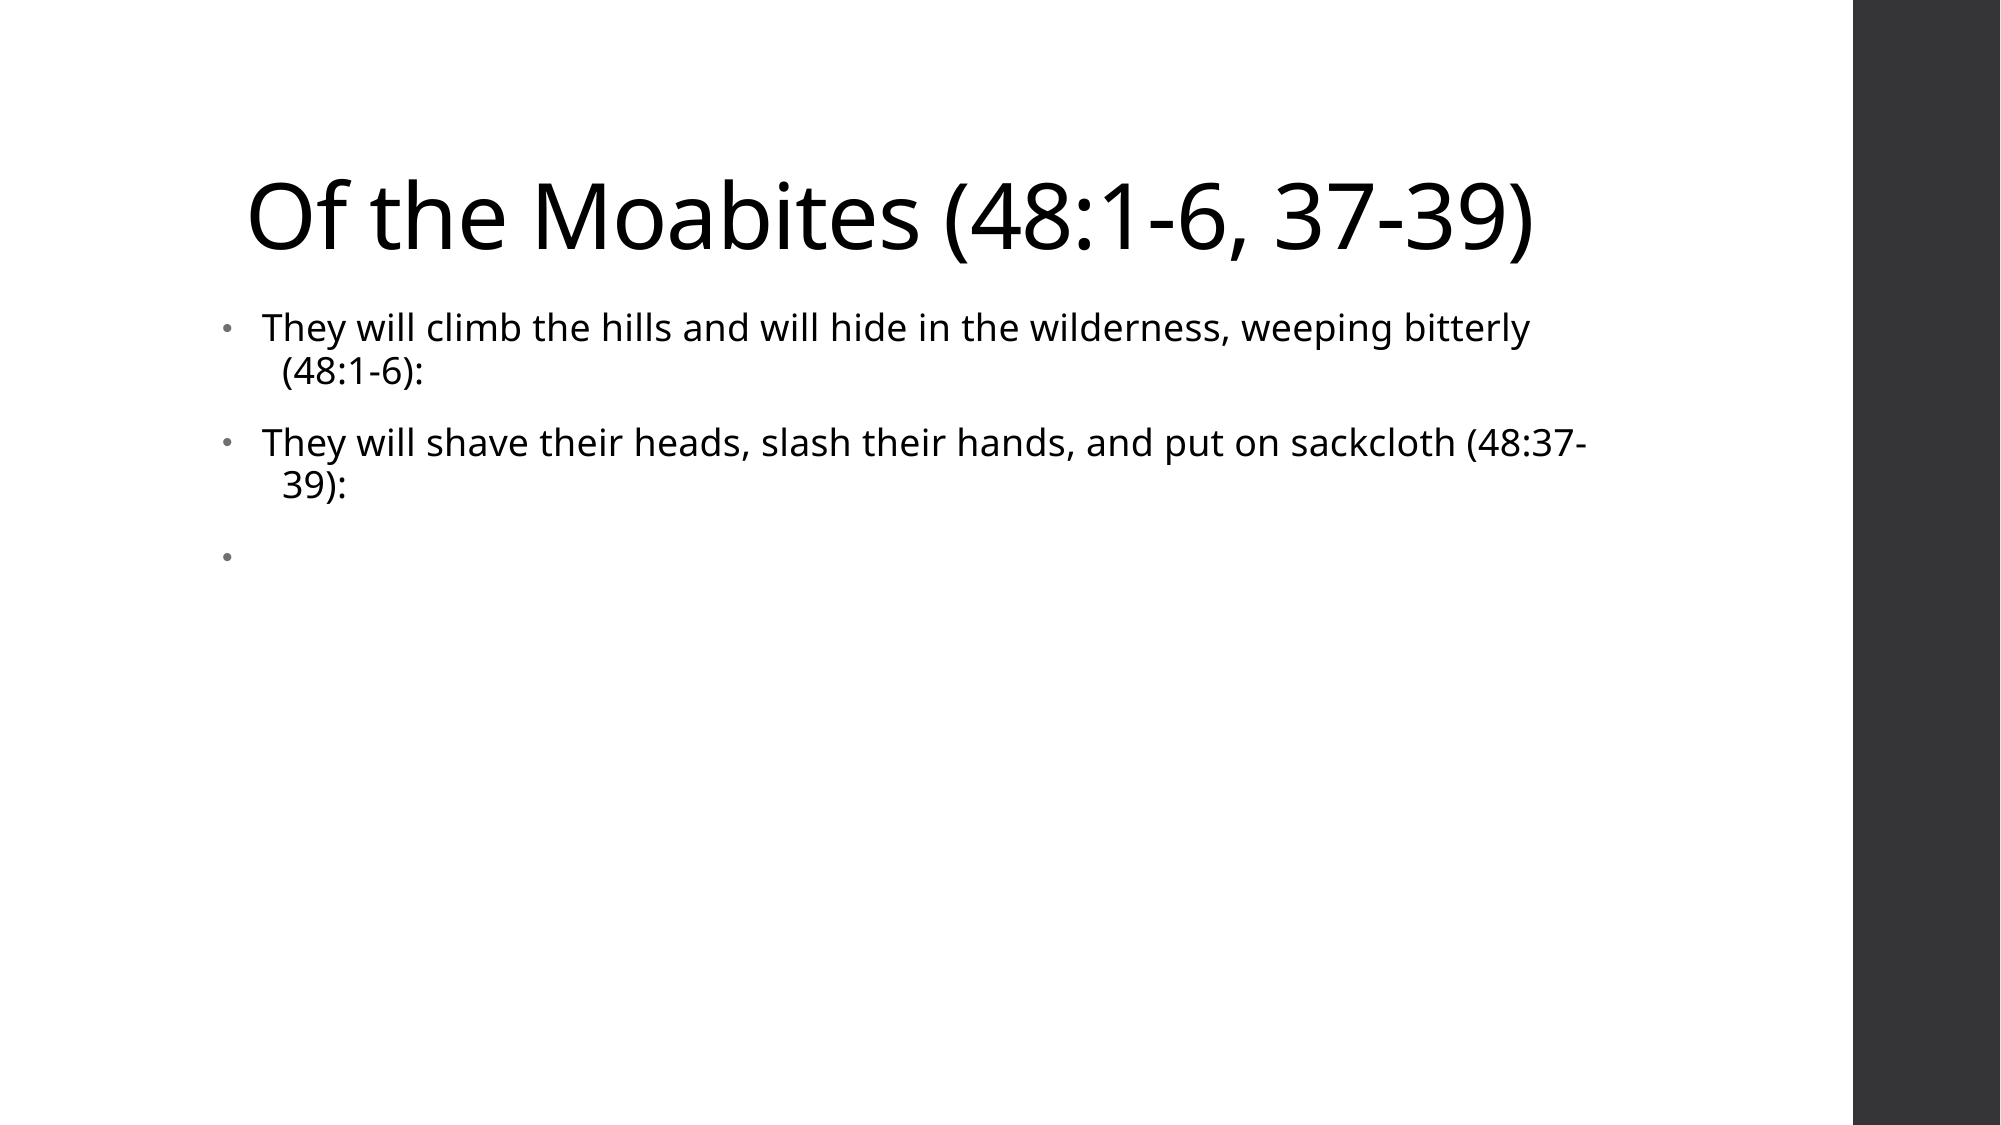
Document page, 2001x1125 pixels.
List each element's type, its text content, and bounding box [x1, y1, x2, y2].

title Of the Moabites (48:1-6, 37-39) [206, 60, 1797, 278]
list They will climb the hills and will hide in the wilderness, weeping bitterly (48:1-6): They will shave their heads, slash their hands, and put on sackcloth (48:37-39): [206, 299, 1617, 1014]
